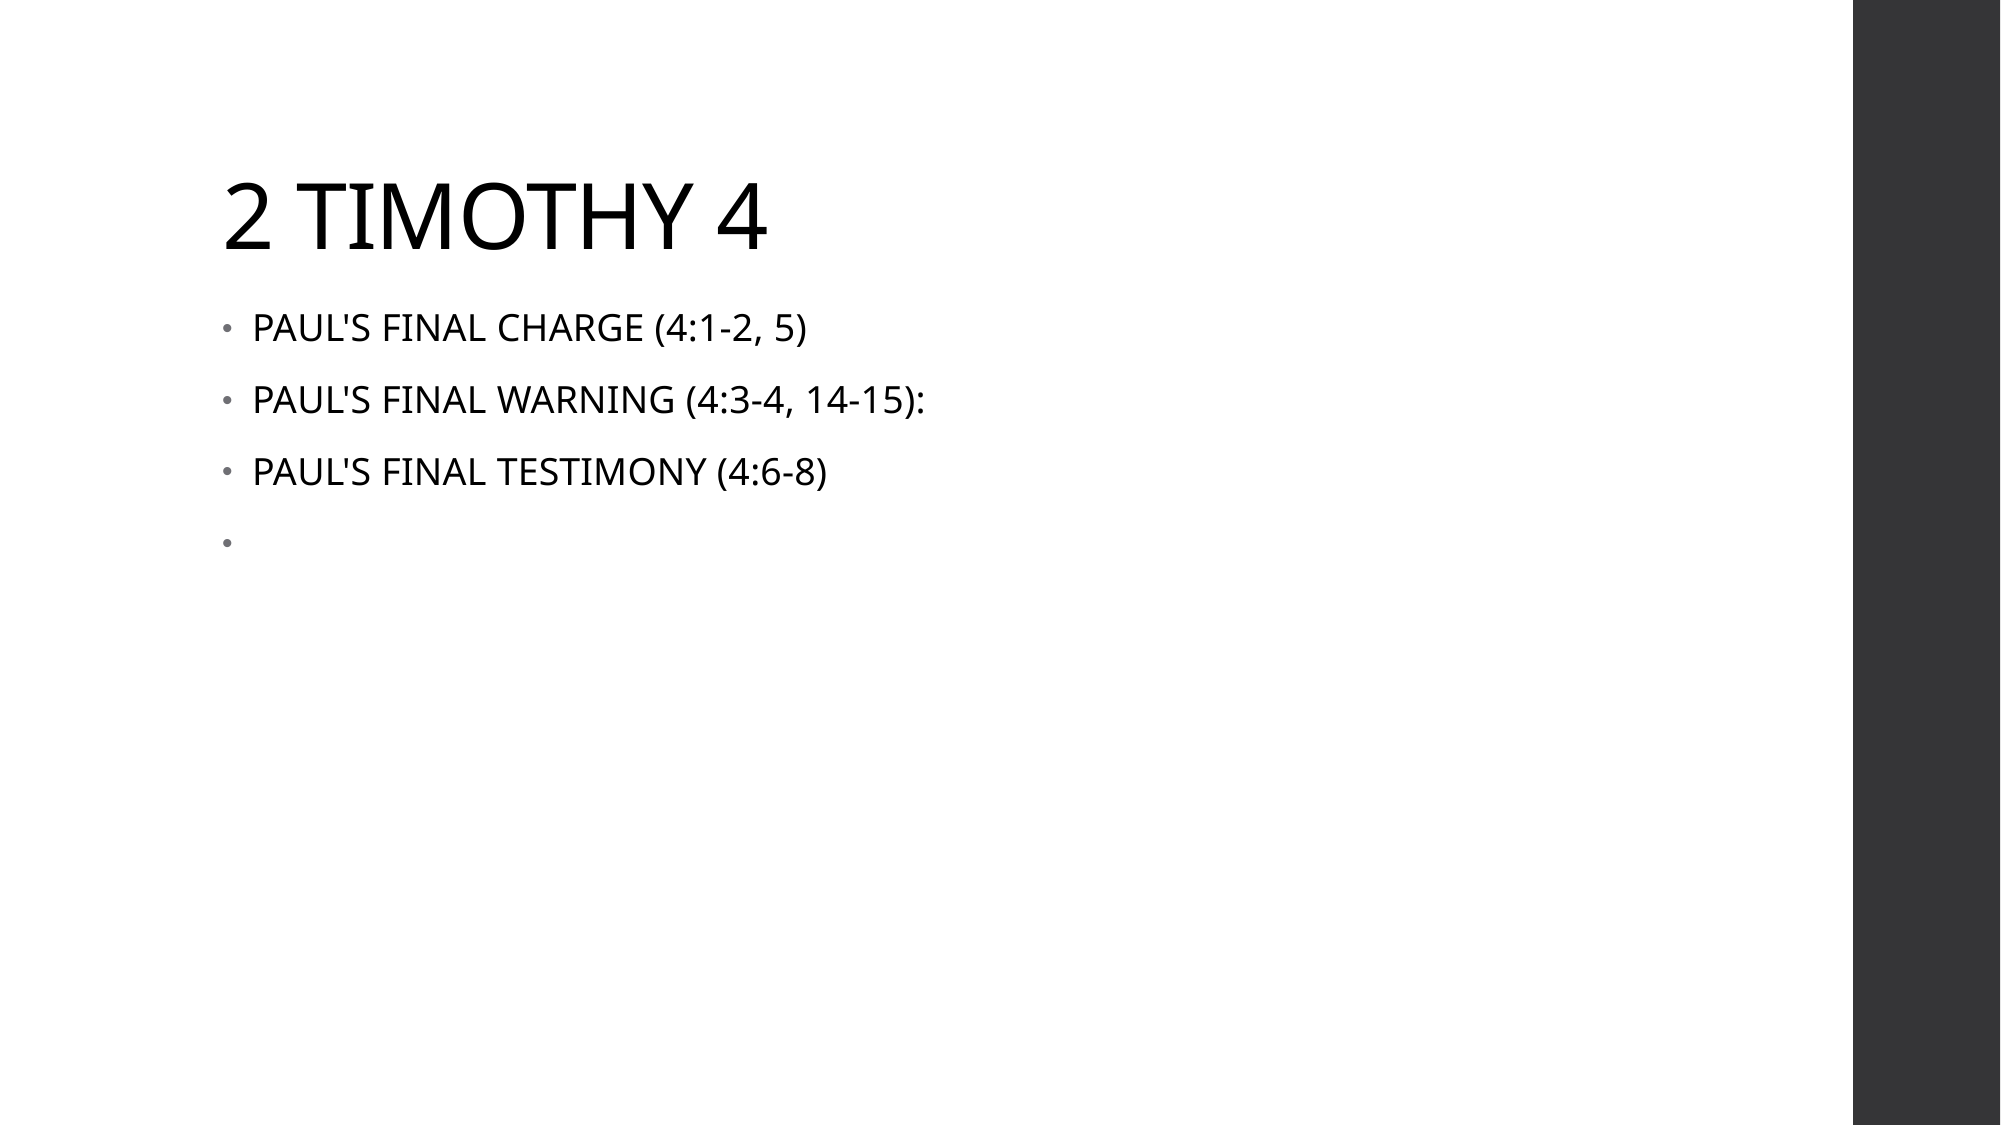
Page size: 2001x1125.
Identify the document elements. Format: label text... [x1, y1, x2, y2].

list PAUL'S FINAL CHARGE (4:1-2, 5) PAUL'S FINAL WARNING (4:3-4, 14-15): PAUL'S FINAL TESTIMONY (4:6-8) [206, 299, 1617, 1014]
title 2 TIMOTHY 4 [206, 60, 1797, 278]
